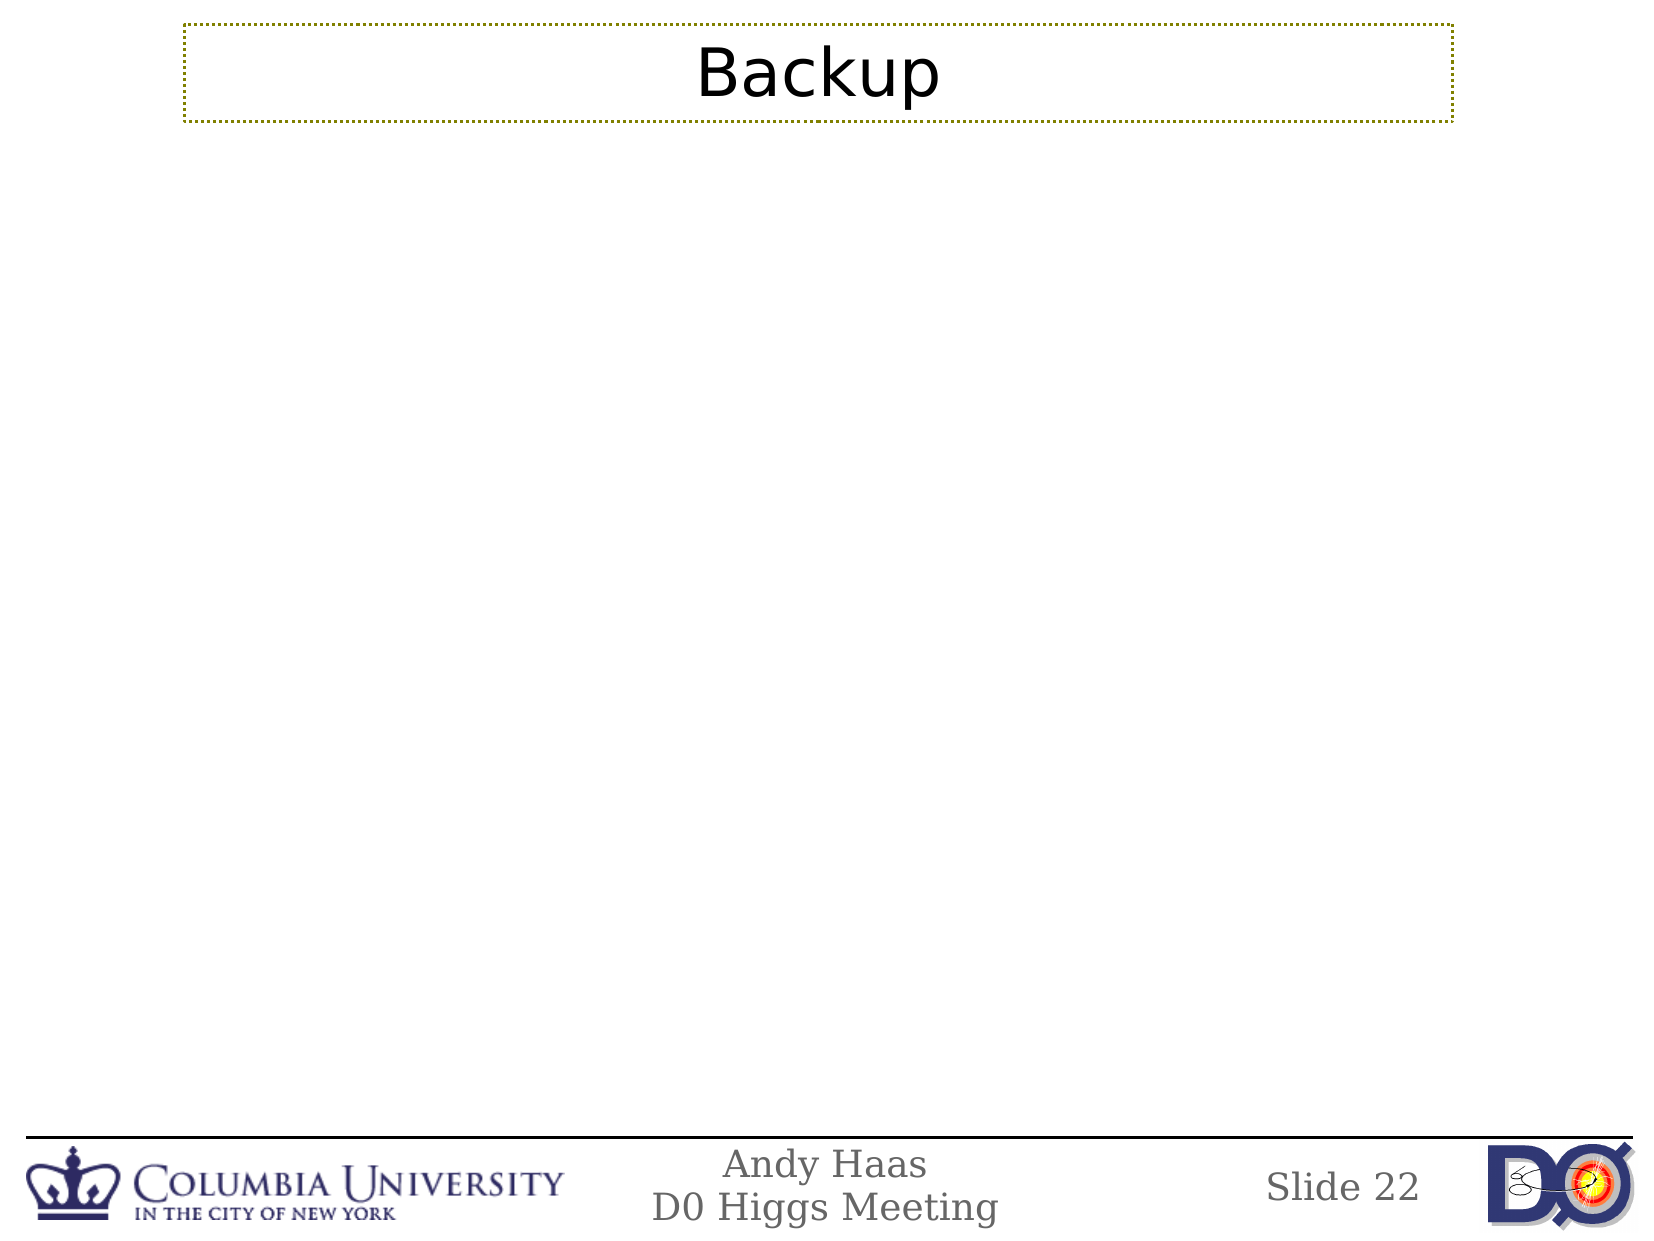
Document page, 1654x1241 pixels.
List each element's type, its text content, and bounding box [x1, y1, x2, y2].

title Backup [184, 24, 1453, 122]
picture [26, 1146, 565, 1220]
picture [1479, 1140, 1639, 1233]
